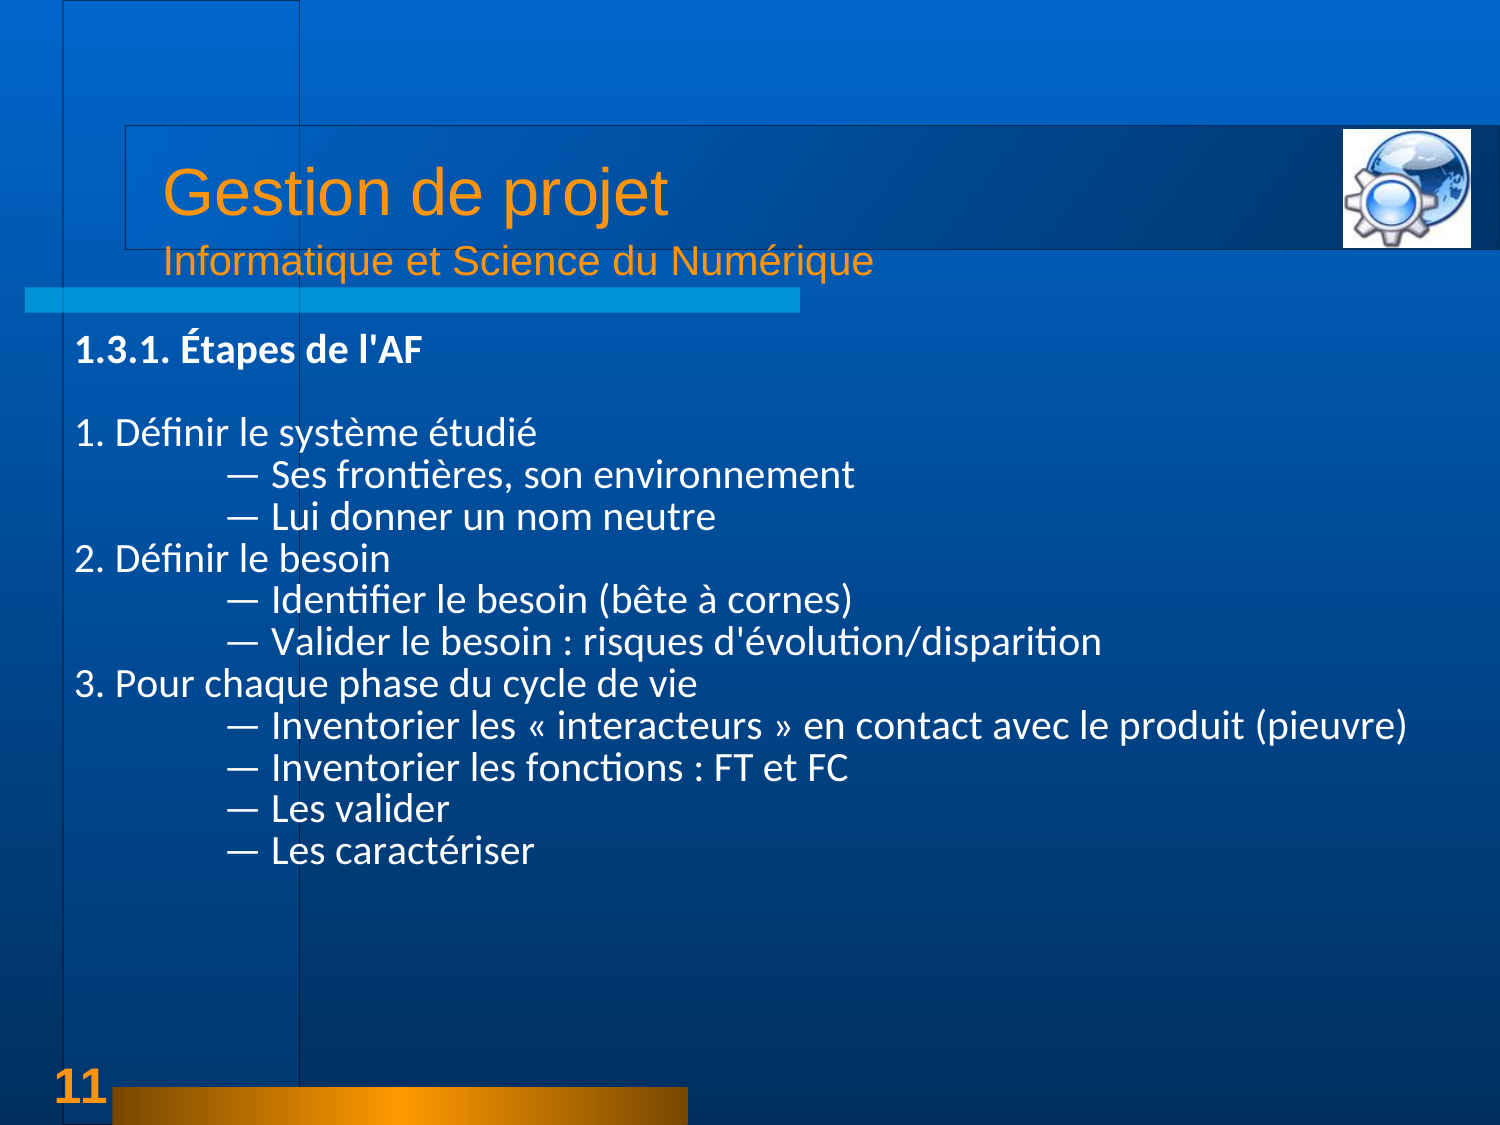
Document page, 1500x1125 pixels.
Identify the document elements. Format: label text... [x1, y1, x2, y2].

text_box 1.3.1. Étapes de l'AF 1. Définir le système étudié — Ses frontières, son environnement — Lui donner un nom neutre 2. Définir le besoin — Identifier le besoin (bête à cornes) — Valider le besoin : risques d'évolution/disparition 3. Pour chaque phase du cycle de vie — Inventorier les « interacteurs » en contact avec le produit (pieuvre) — Inventorier les fonctions : FT et FC — Les valider — Les caractériser [59, 324, 1477, 1003]
picture [1343, 129, 1471, 248]
